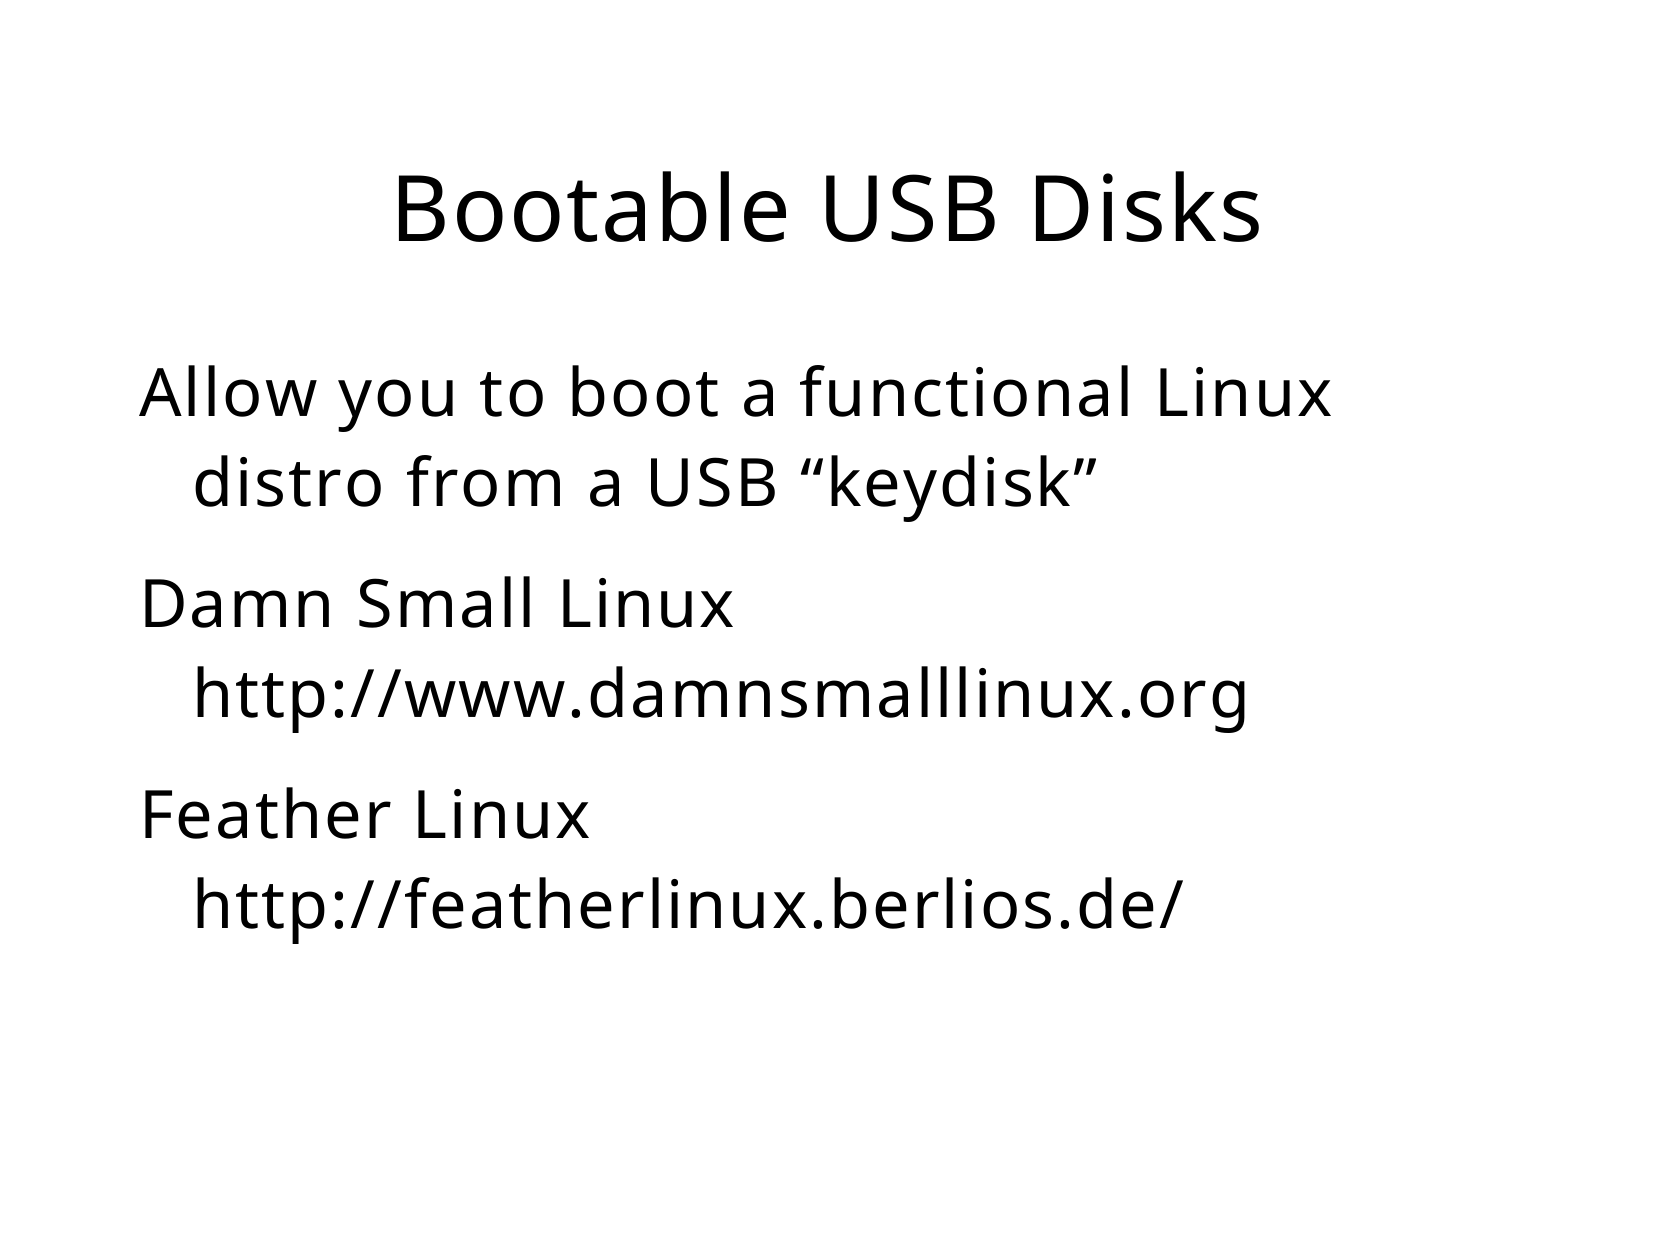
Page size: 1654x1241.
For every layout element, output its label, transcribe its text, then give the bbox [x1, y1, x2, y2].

title Bootable USB Disks [121, 102, 1534, 311]
list Allow you to boot a functional Linux distro from a USB “keydisk” Damn Small Linux http://www.damnsmalllinux.org Feather Linux http://featherlinux.berlios.de/ [121, 344, 1534, 1127]
